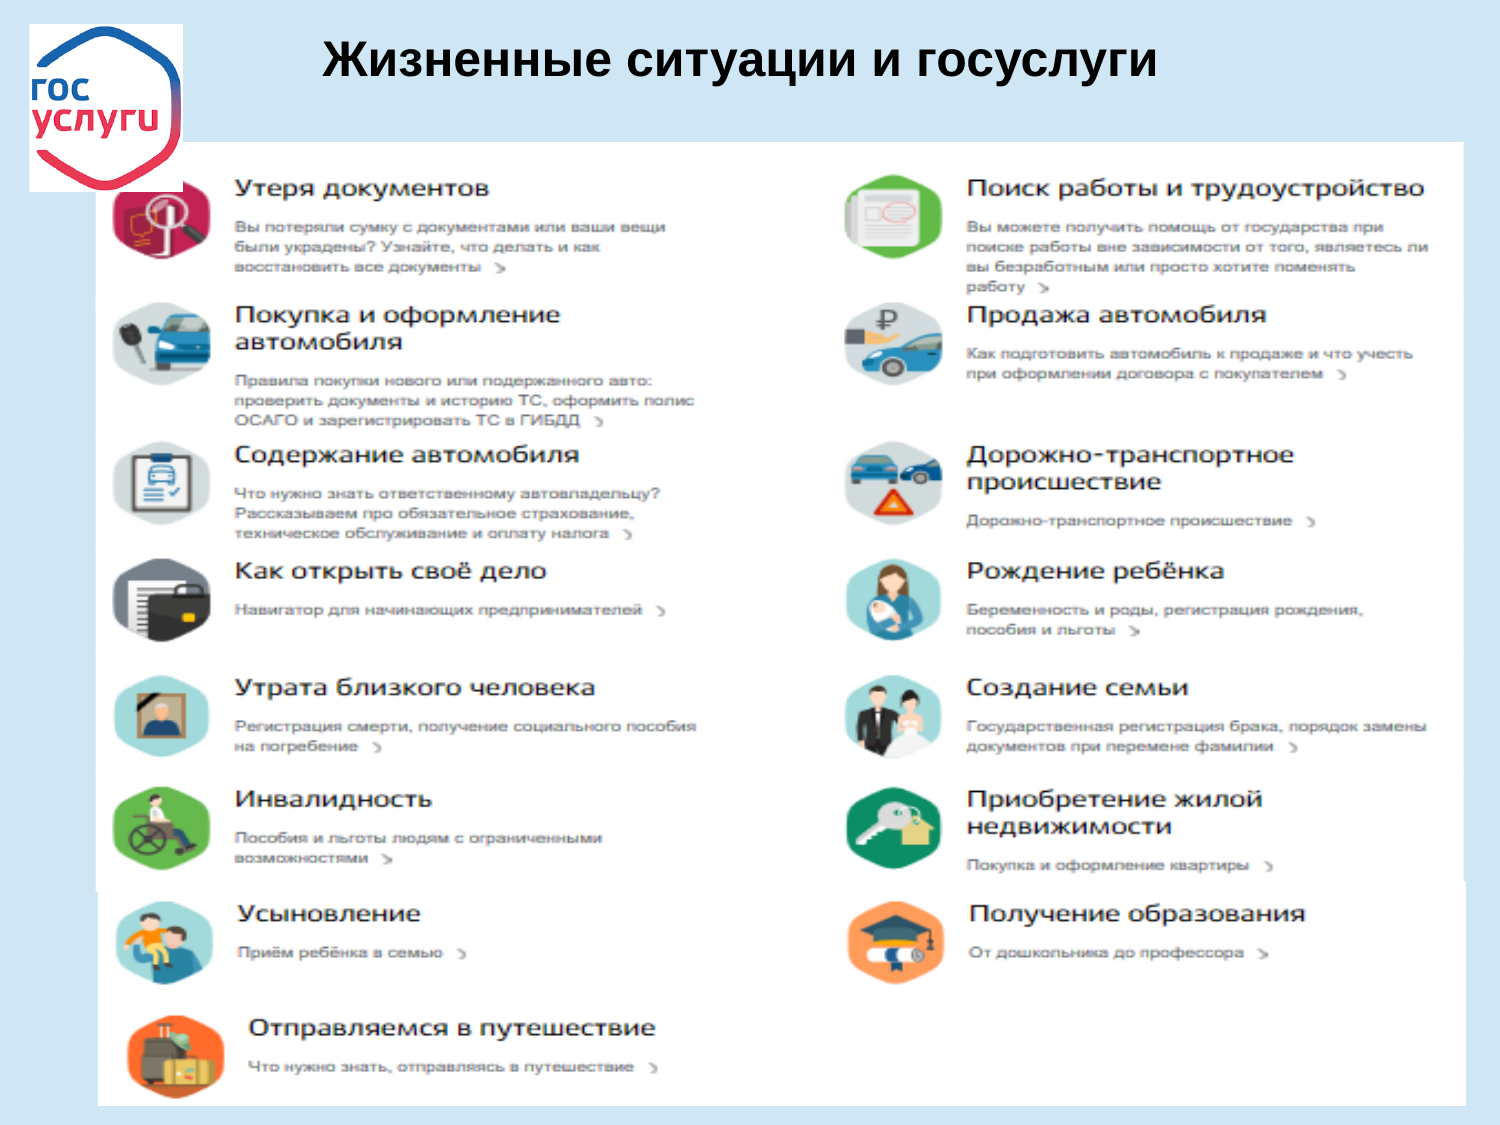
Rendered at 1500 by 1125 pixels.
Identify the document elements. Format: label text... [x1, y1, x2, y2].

text_box Жизненные ситуации и госуслуги [242, 19, 1240, 94]
picture [29, 24, 1466, 1106]
